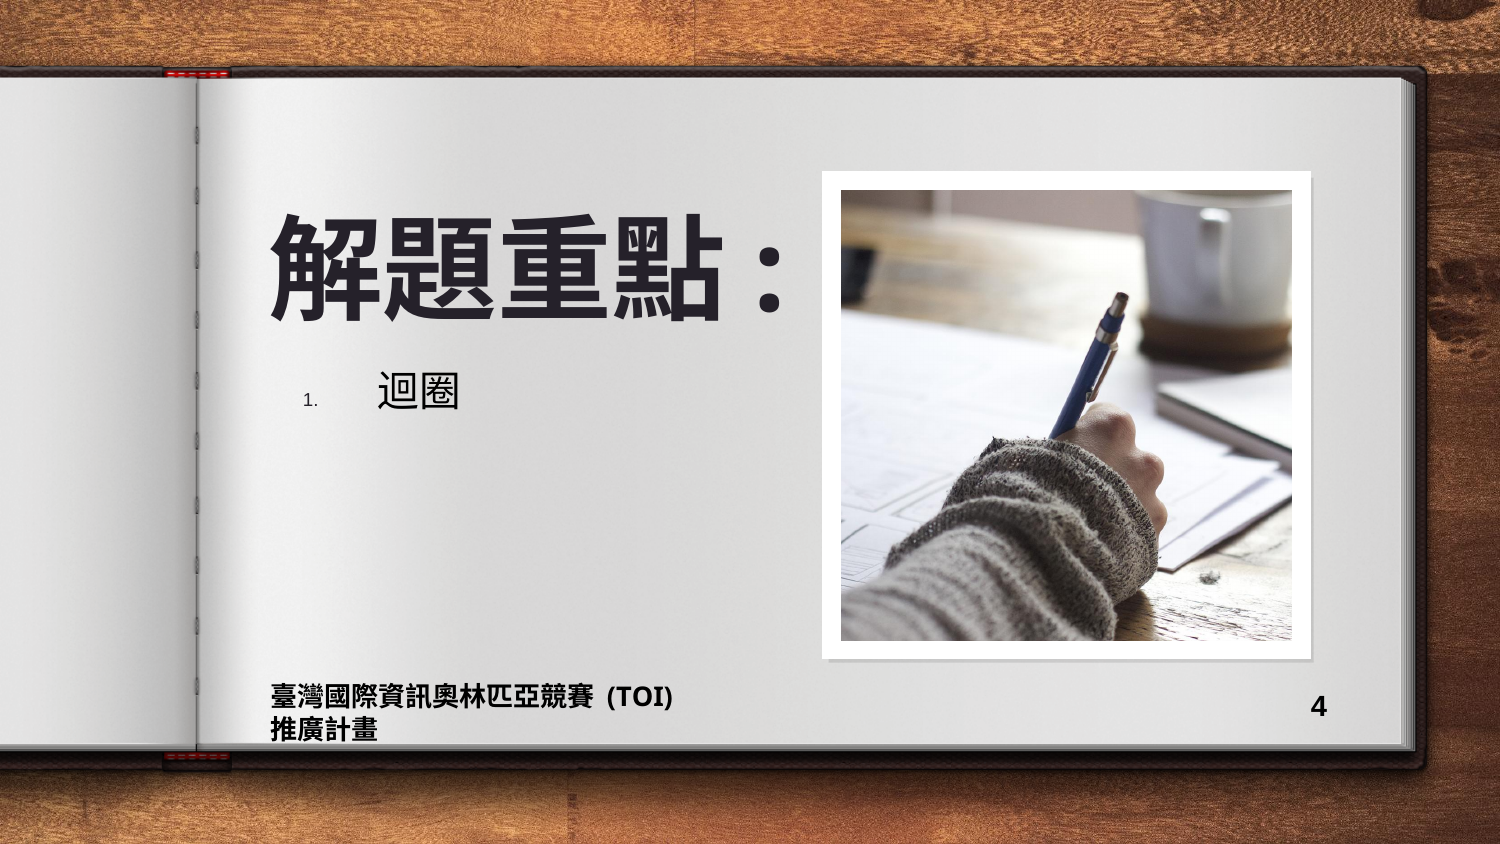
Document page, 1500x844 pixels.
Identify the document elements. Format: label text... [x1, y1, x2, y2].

text_box [1295, 672, 1386, 737]
text_box [829, 178, 1314, 663]
picture [841, 190, 1292, 641]
text_box 解題重點: [253, 158, 784, 350]
text_box 迴圈 [287, 349, 842, 654]
